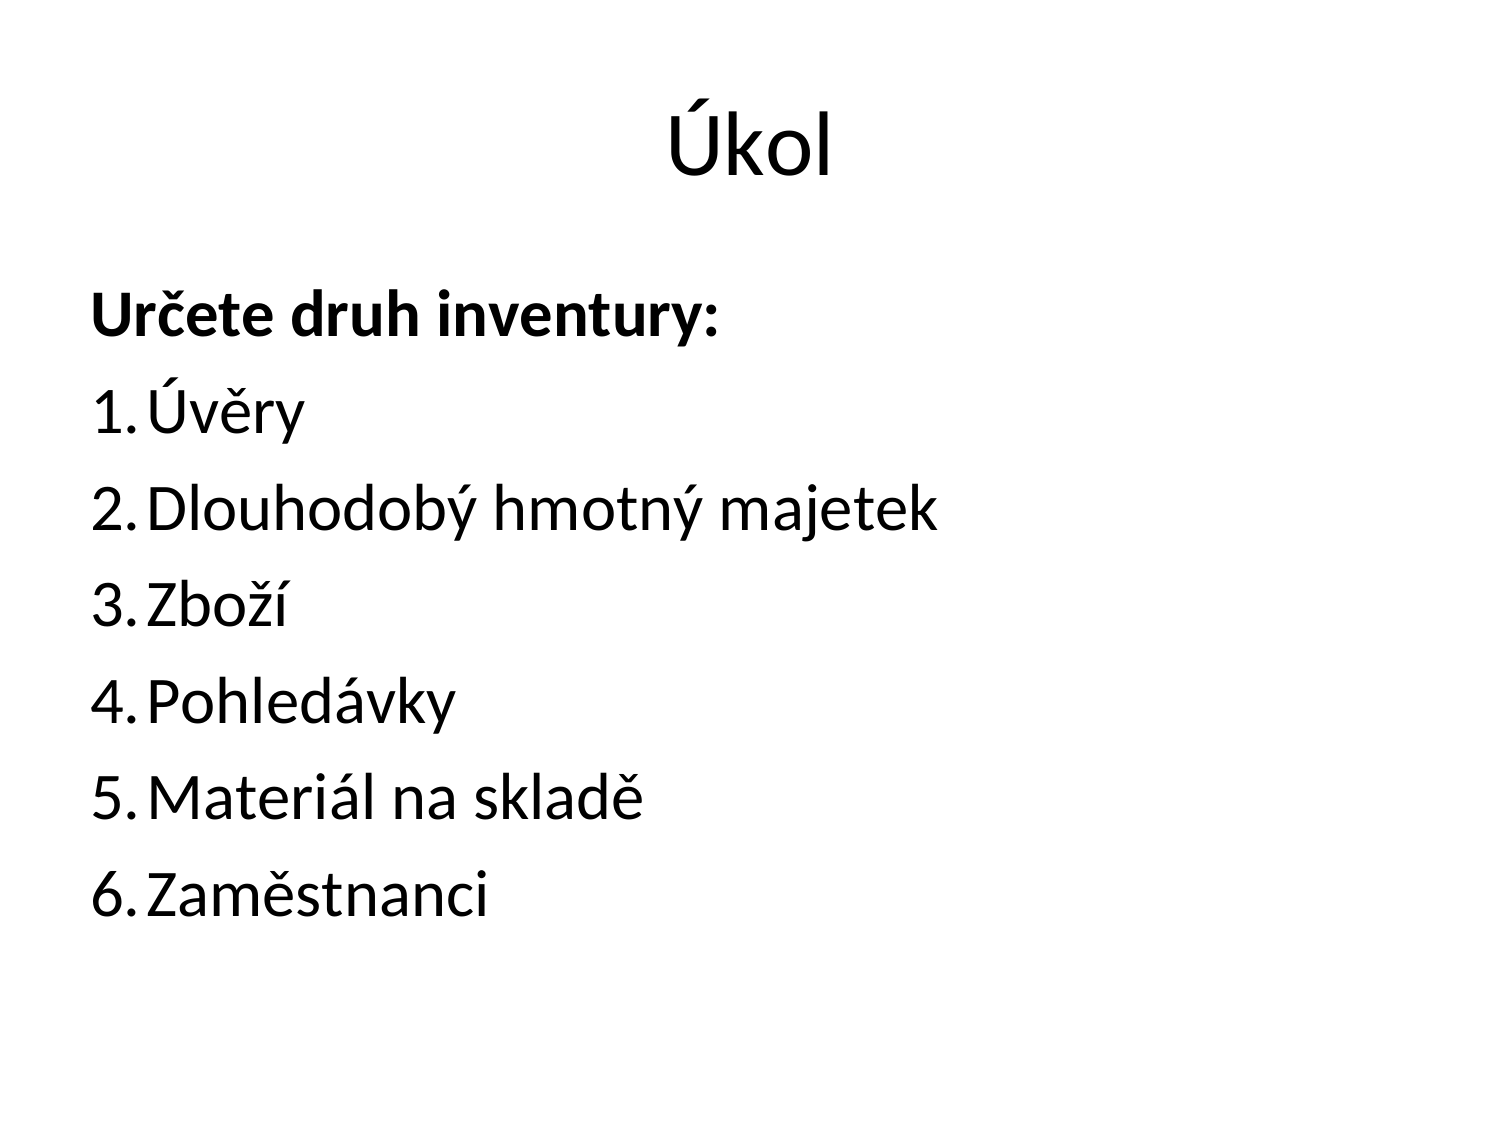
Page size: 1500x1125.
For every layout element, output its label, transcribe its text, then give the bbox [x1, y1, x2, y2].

list Určete druh inventury: Úvěry Dlouhodobý hmotný majetek Zboží Pohledávky Materiál na skladě Zaměstnanci [75, 262, 1426, 1125]
title Úkol [75, 45, 1426, 233]
